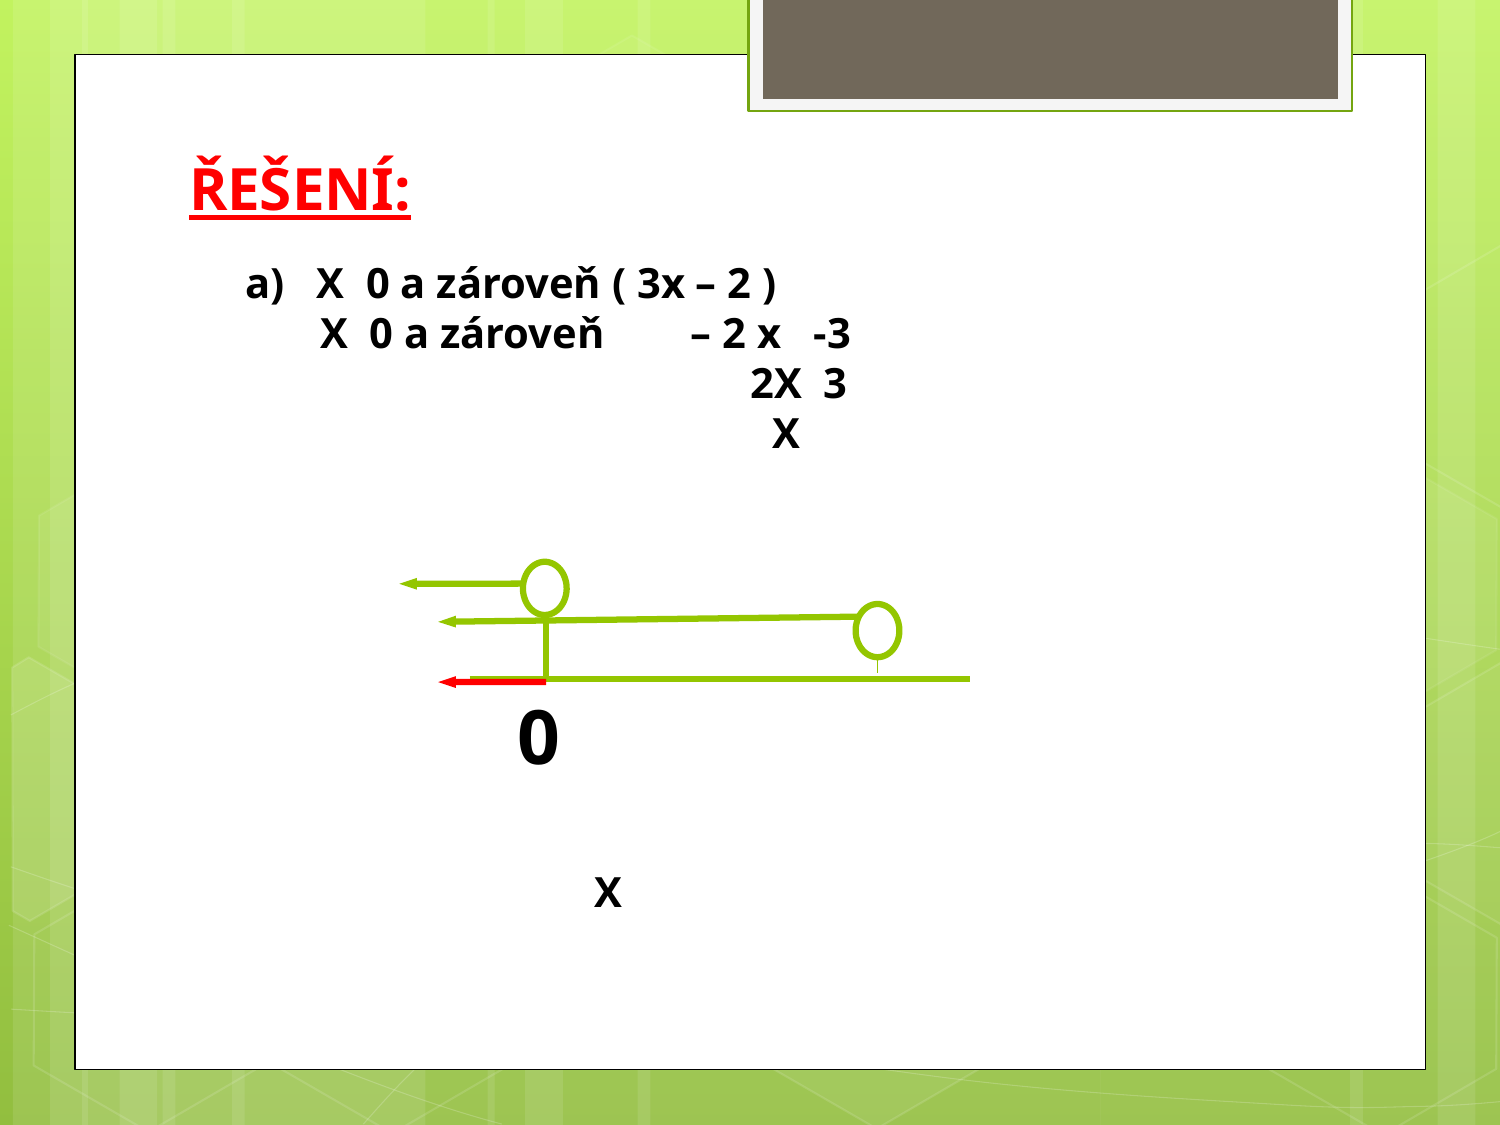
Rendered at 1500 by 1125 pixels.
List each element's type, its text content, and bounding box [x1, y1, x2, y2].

text_box [855, 604, 900, 658]
text_box [522, 561, 567, 615]
text_box ŘEŠENÍ: [174, 145, 426, 230]
text_box 0 [503, 682, 937, 787]
text_box X [580, 858, 649, 923]
text_box a) X 0 a zároveň ( 3x – 2 ) X 0 a zároveň – 2 x -3 2X 3 X [230, 149, 980, 509]
